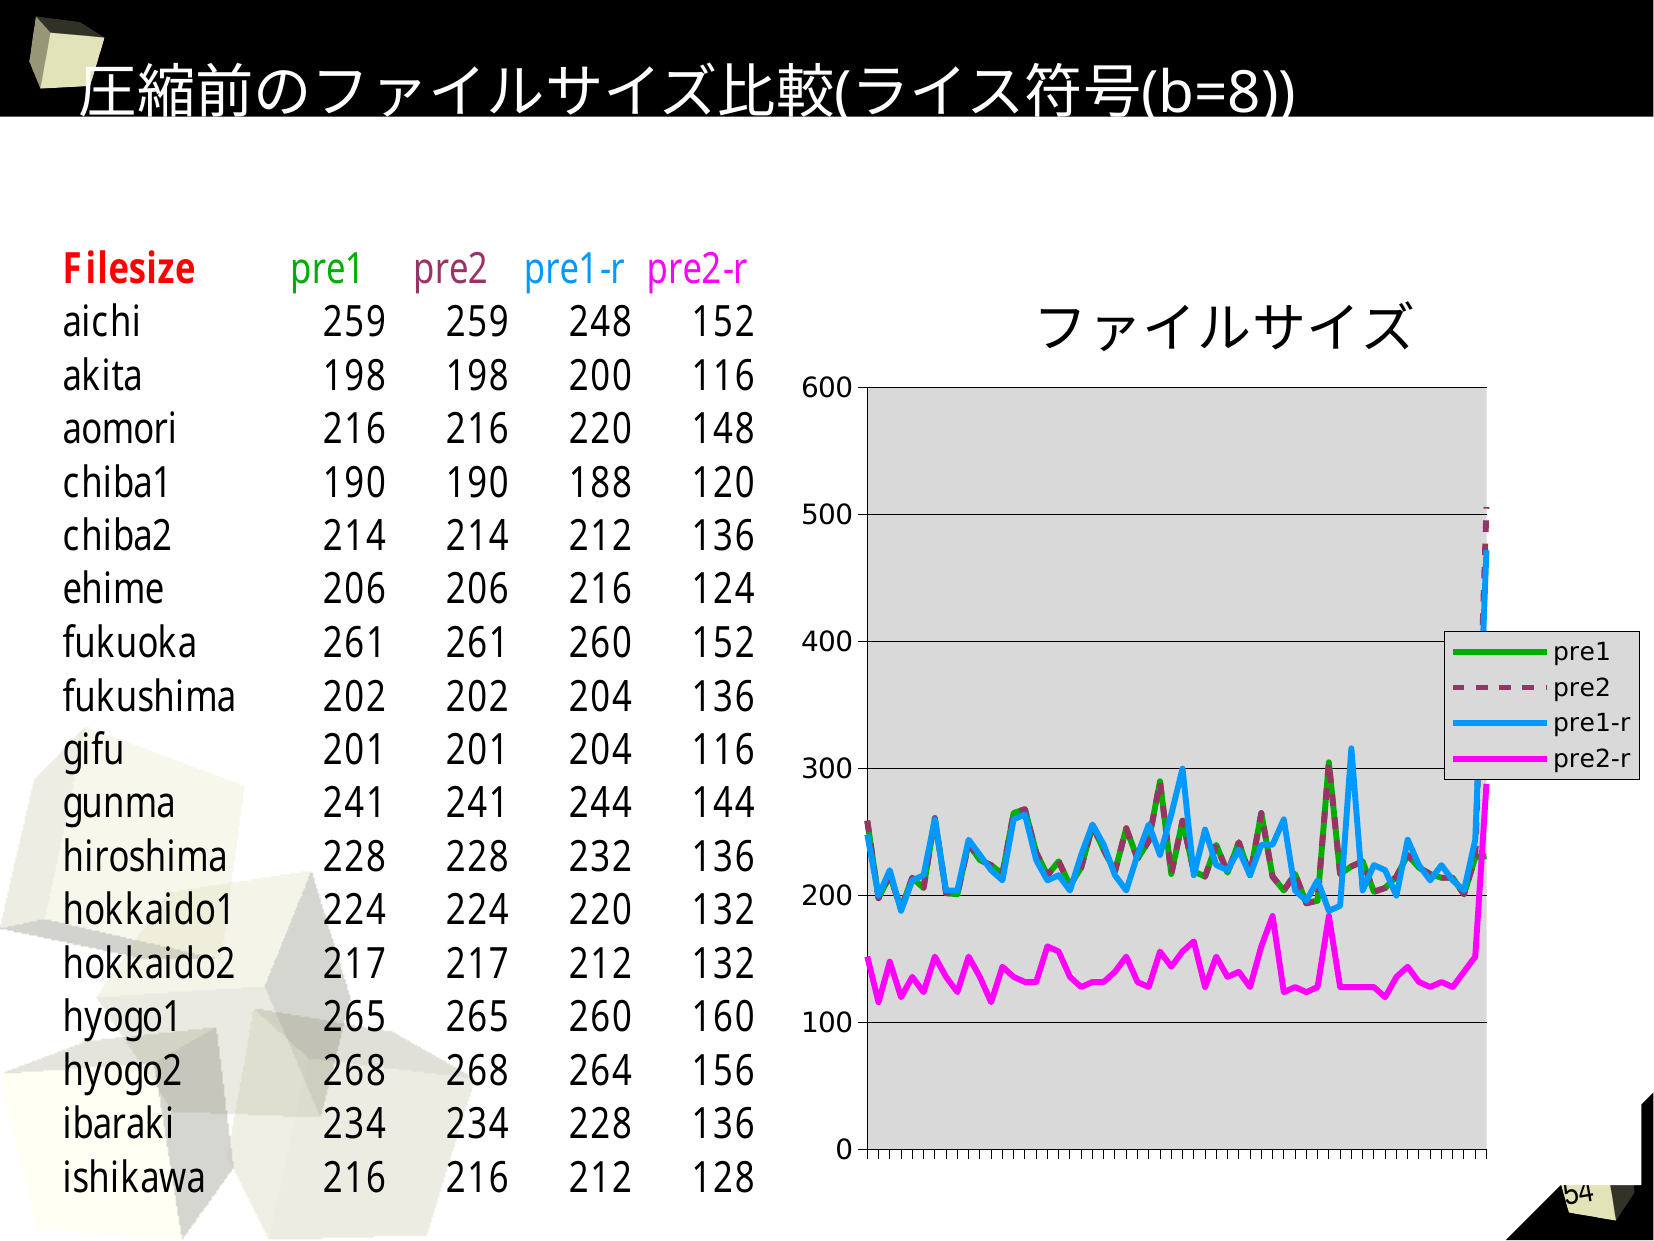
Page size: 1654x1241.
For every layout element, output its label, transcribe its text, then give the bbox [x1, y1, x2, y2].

chart [783, 254, 1642, 1186]
chart [60, 240, 761, 1207]
text_box 圧縮前のファイルサイズ比較(ライス符号(b=8)) [61, 34, 1359, 134]
picture [0, 726, 477, 1241]
